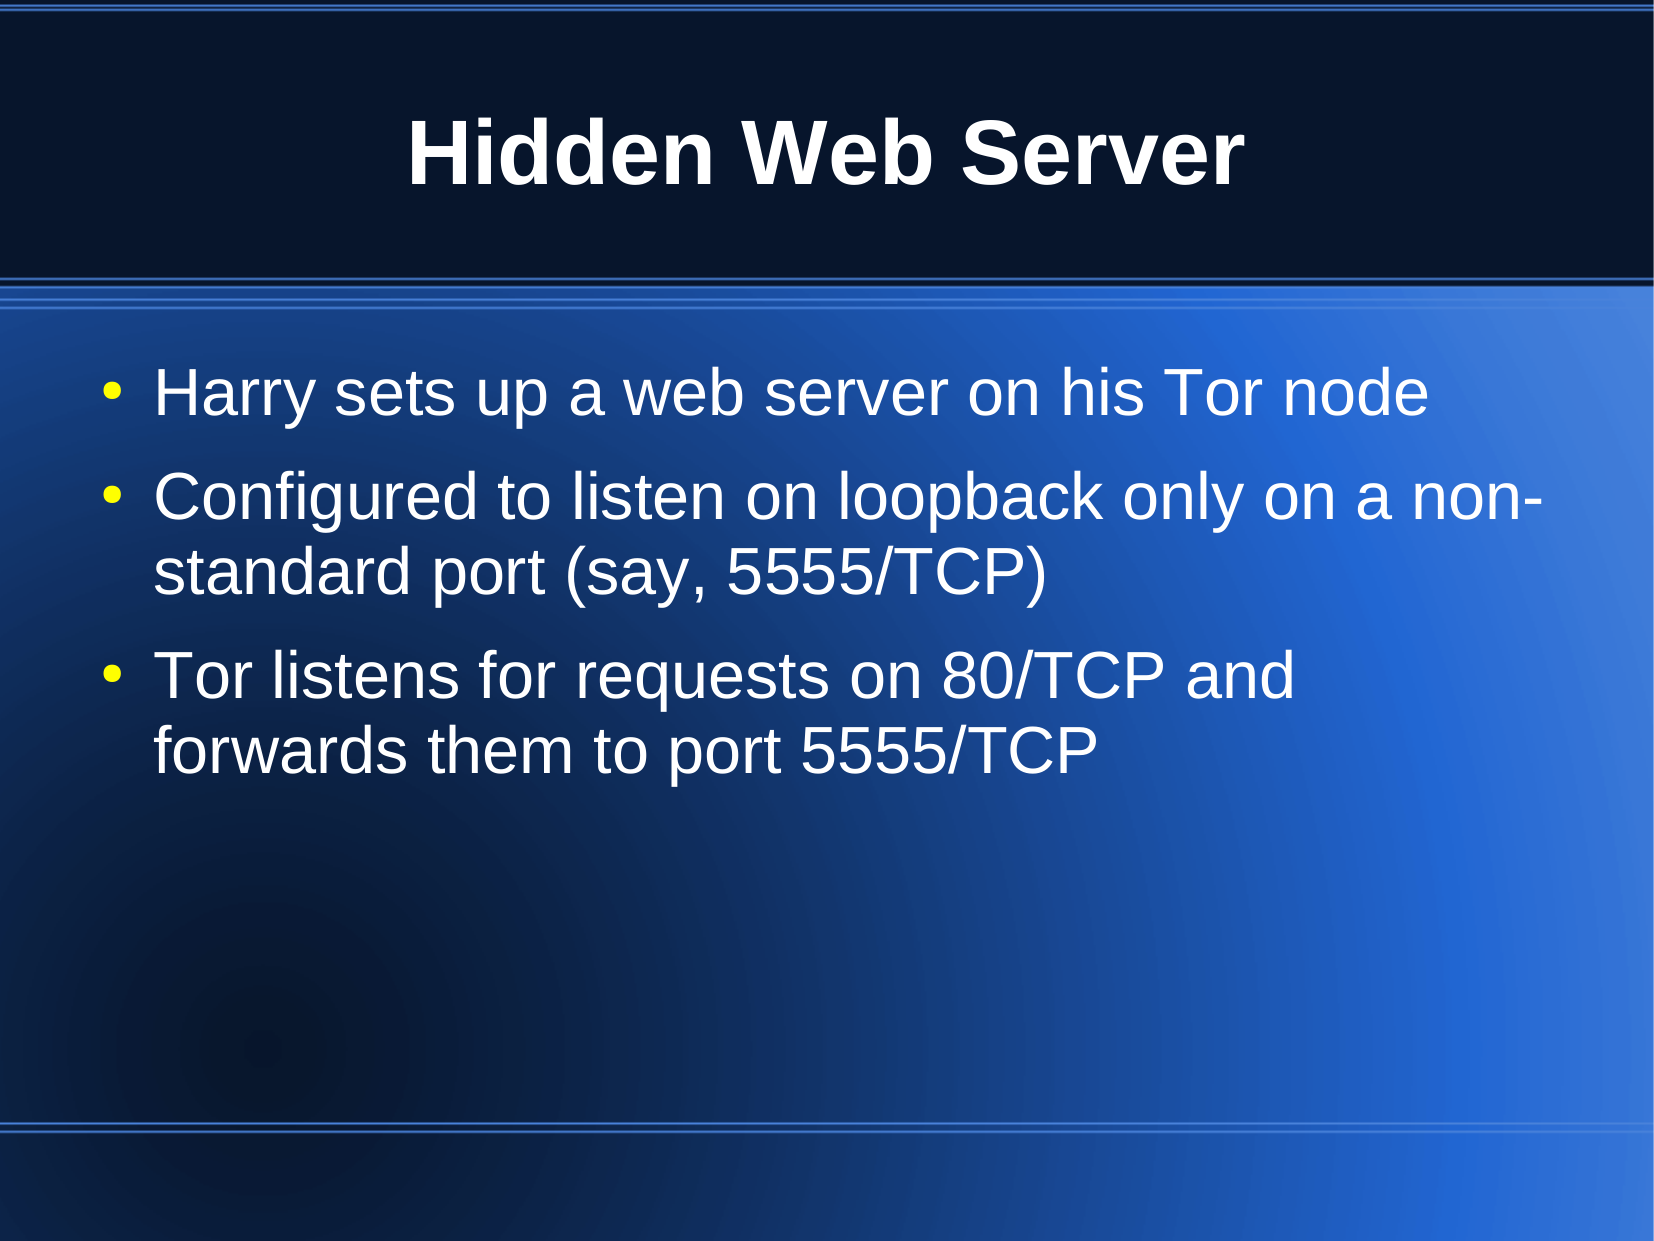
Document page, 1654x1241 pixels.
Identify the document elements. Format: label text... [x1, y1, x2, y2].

picture [0, 0, 1654, 1241]
title Hidden Web Server [82, 49, 1571, 257]
list Harry sets up a web server on his Tor node Configured to listen on loopback only on a non-standard port (say, 5555/TCP) Tor listens for requests on 80/TCP and forwards them to port 5555/TCP [82, 355, 1571, 1058]
